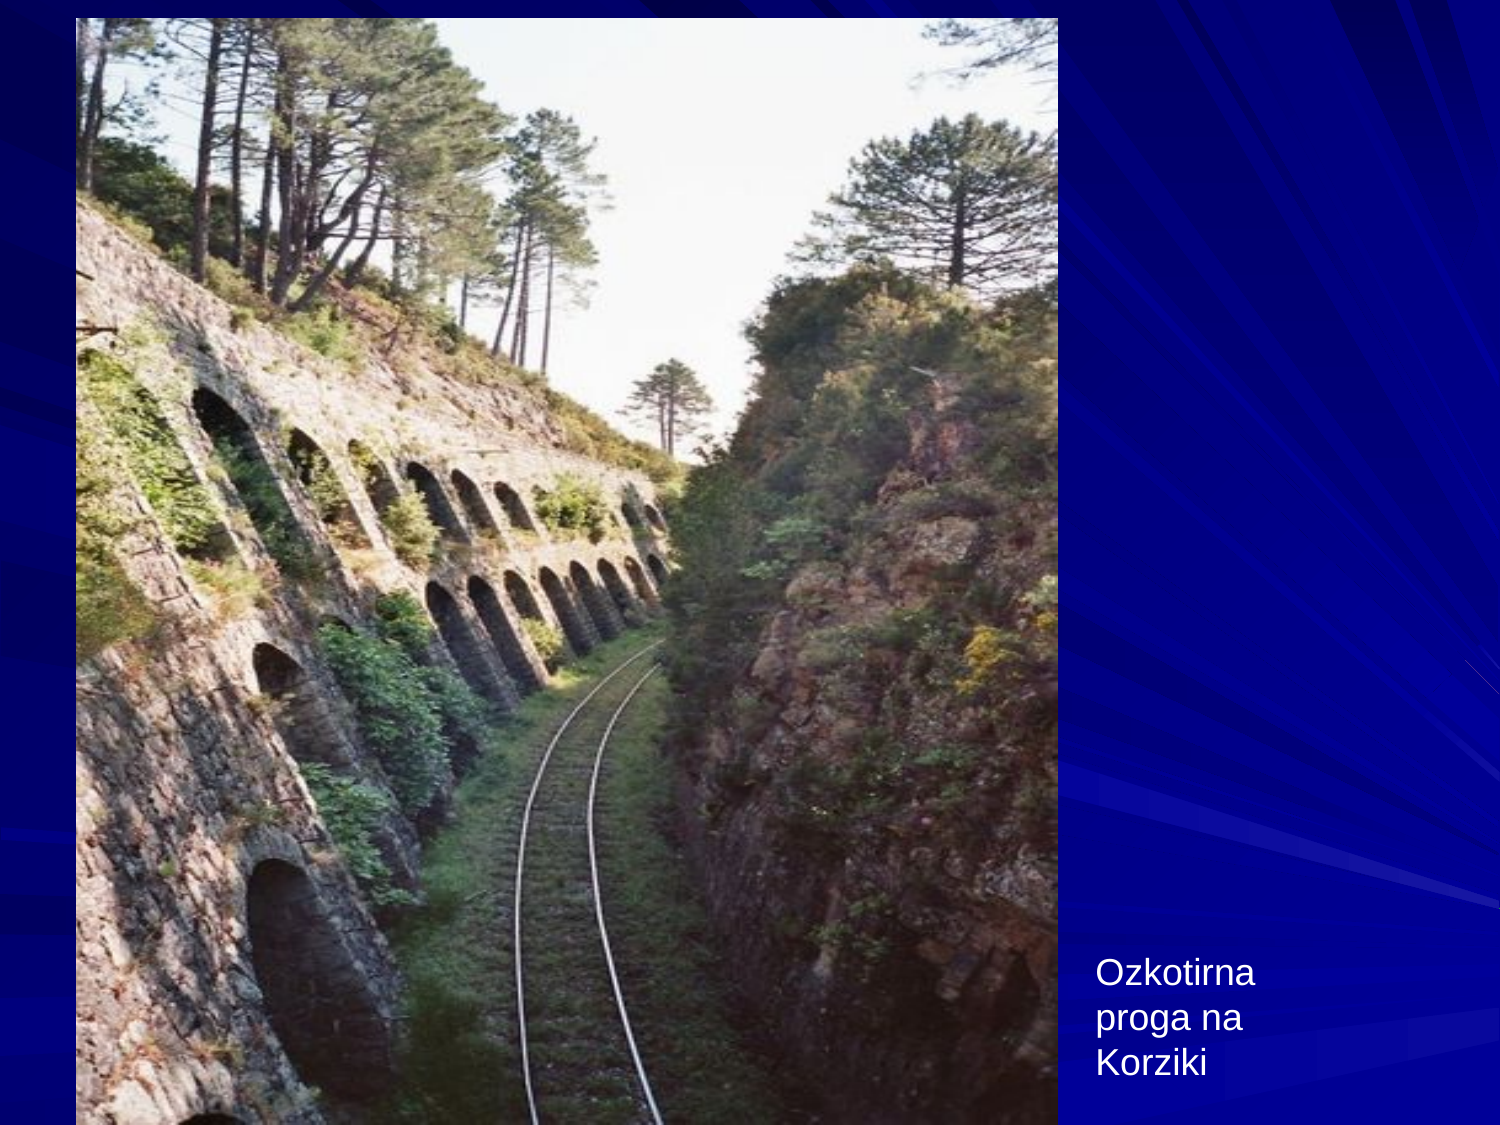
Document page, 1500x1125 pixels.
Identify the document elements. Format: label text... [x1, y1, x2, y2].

picture [76, 18, 1058, 1125]
text_box Ozkotirna proga na Korziki [1080, 940, 1376, 1091]
